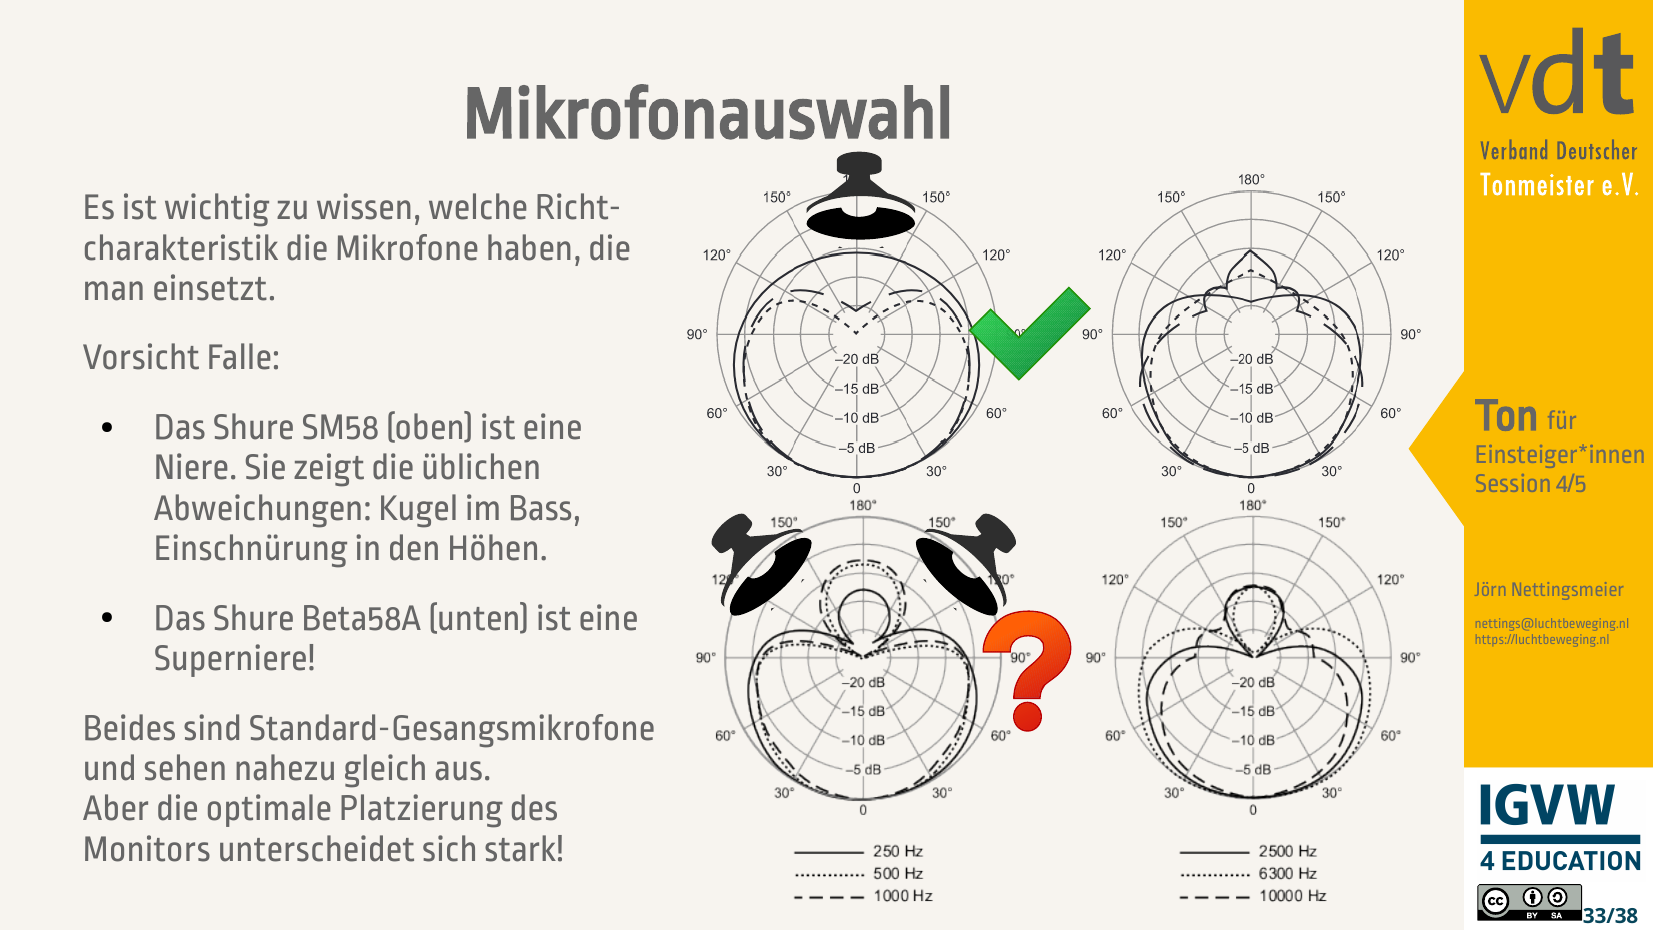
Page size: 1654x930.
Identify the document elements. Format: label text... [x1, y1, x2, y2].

list Es ist wichtig zu wissen, welche Richt- charakteristik die Mikrofone haben, die man einsetzt. Vorsicht Falle: Das Shure SM58 (oben) ist eine Niere. Sie zeigt die üblichen Abweichungen: Kugel im Bass, Einschnürung in den Höhen. Das Shure Beta58A (unten) ist eine Superniere! Beides sind Standard-Gesangsmikrofone und sehen nahezu gleich aus. Aber die optimale Platzierung des Monitors unterscheidet sich stark! [82, 188, 674, 930]
picture [625, 150, 1646, 930]
title Mikrofonauswahl [82, 37, 1335, 193]
